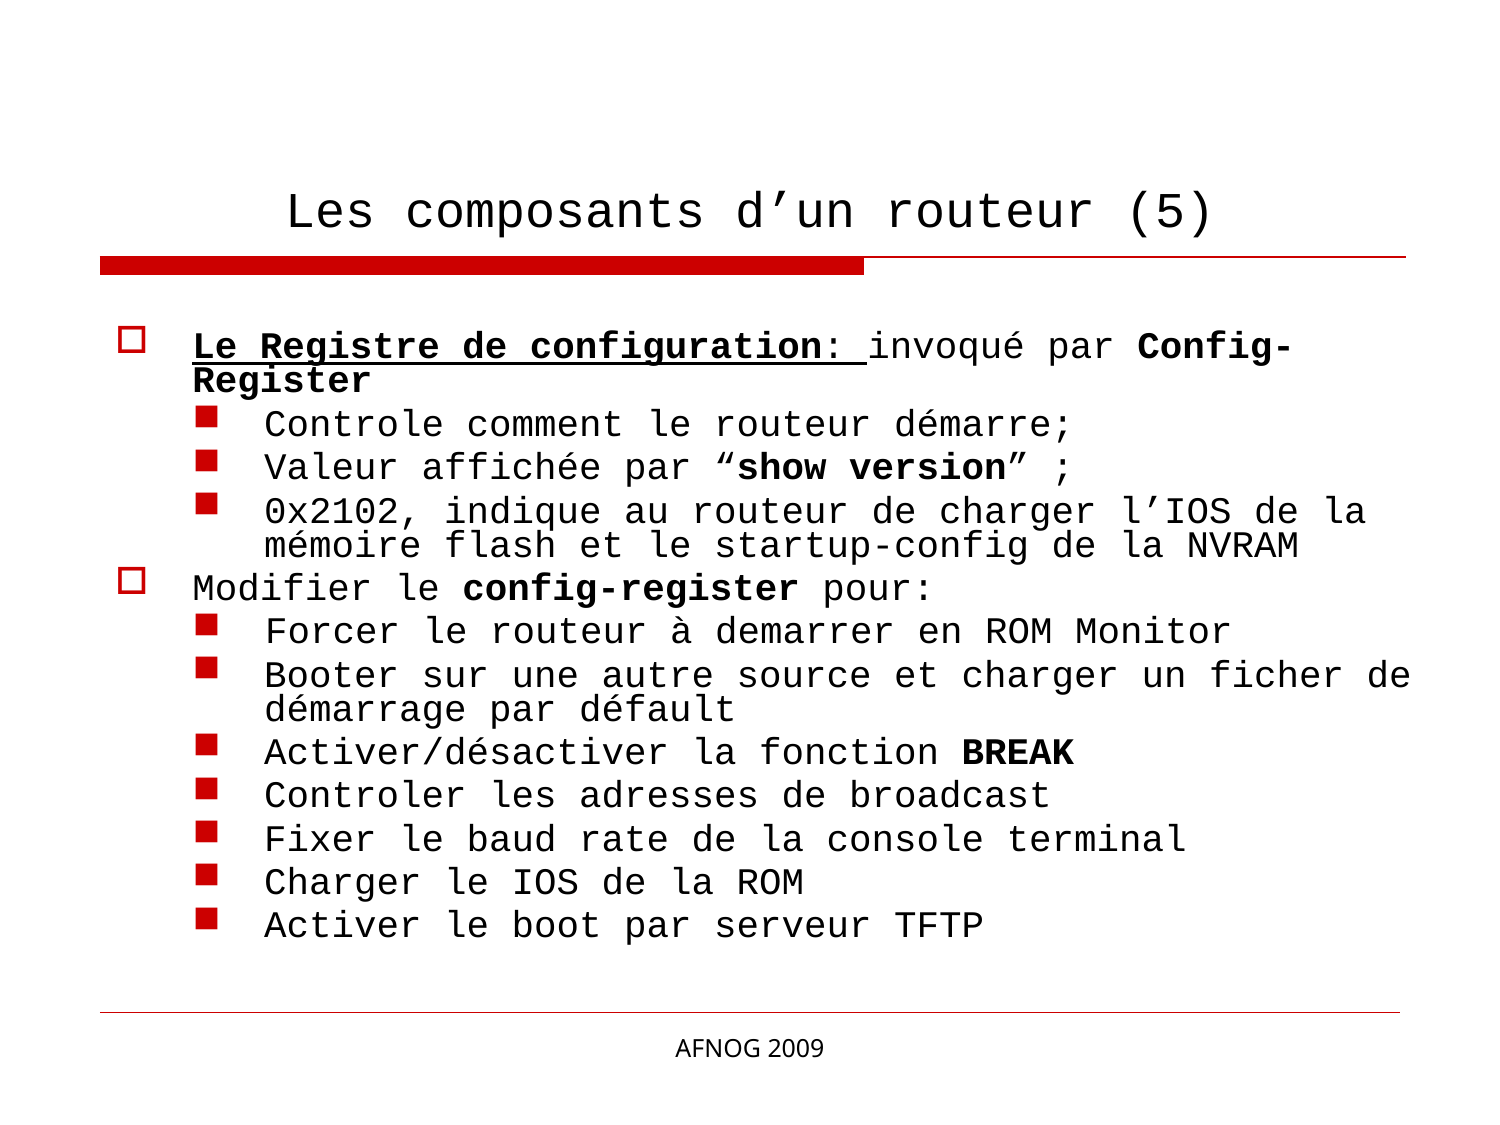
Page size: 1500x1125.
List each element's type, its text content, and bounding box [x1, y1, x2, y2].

text_box AFNOG 2009 [512, 1024, 988, 1103]
title Les composants d’un routeur (5) [94, 49, 1407, 250]
list Le Registre de configuration: invoqué par Config-Register Controle comment le routeur démarre; Valeur affichée par “show version” ; 0x2102, indique au routeur de charger l’IOS de la mémoire flash et le startup-config de la NVRAM Modifier le config-register pour: Forcer le routeur à demarrer en ROM Monitor Booter sur une autre source et charger un ficher de démarrage par défault Activer/désactiver la fonction BREAK Controler les adresses de broadcast Fixer le baud rate de la console terminal Charger le IOS de la ROM Activer le boot par serveur TFTP [100, 255, 1471, 1010]
